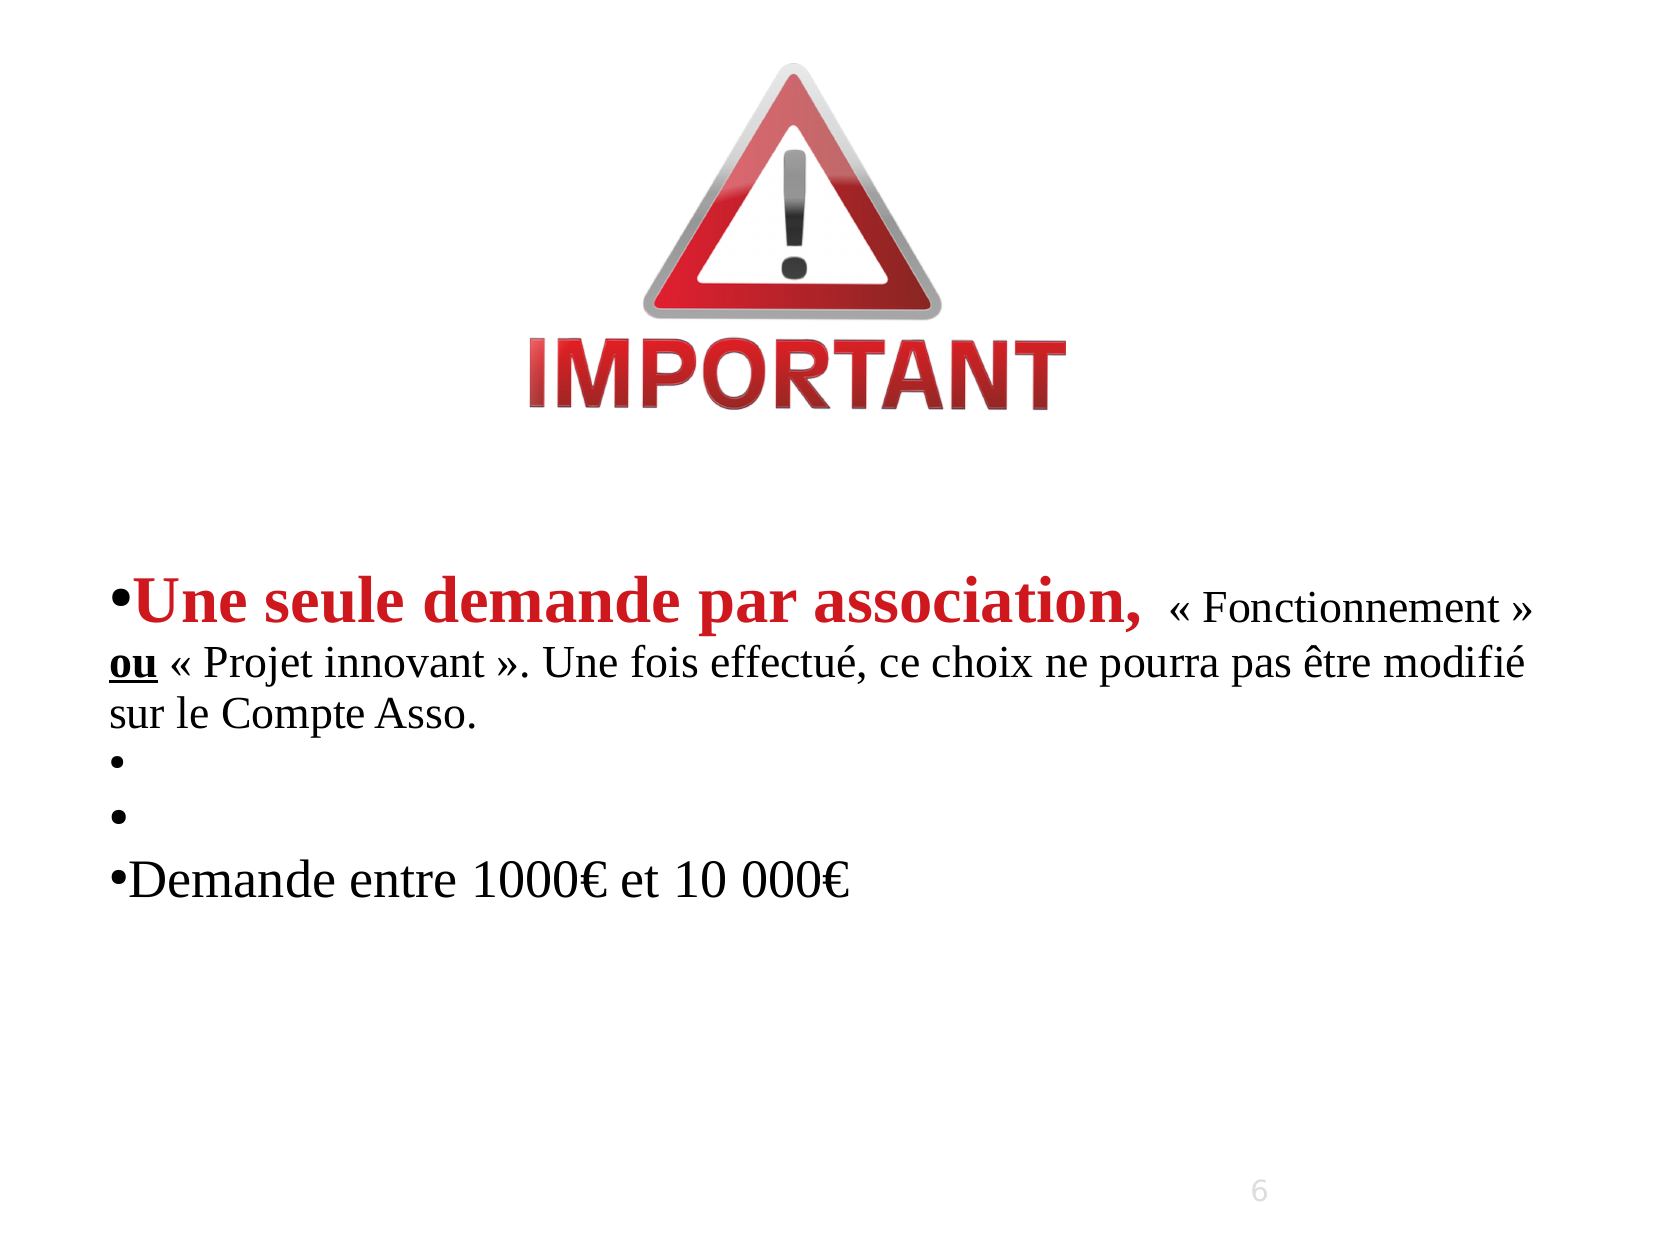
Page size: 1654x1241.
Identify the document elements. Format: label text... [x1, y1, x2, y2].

text_box Une seule demande par association, « Fonctionnement » ou « Projet innovant ». Une fois effectué, ce choix ne pourra pas être modifié sur le Compte Asso. Demande entre 1000€ et 10 000€ [94, 555, 1571, 917]
picture [529, 61, 1067, 411]
text_box [1250, 1172, 1636, 1241]
